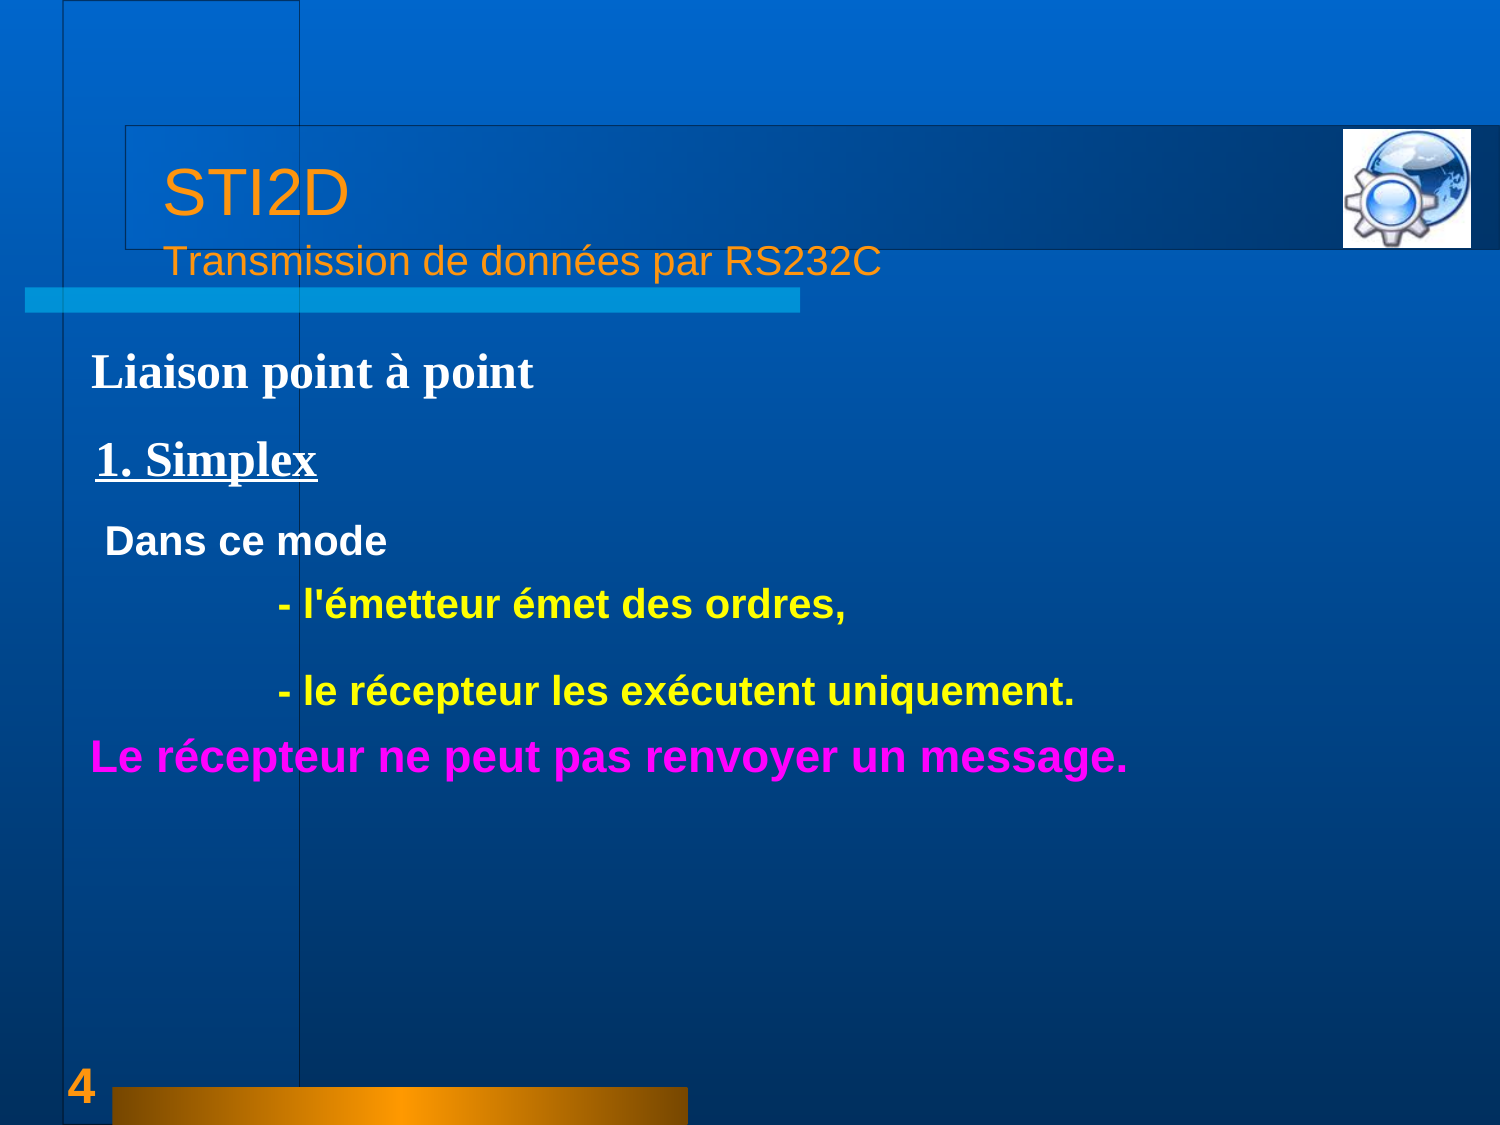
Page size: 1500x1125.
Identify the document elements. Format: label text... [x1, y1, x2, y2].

text_box Liaison point à point [59, 331, 922, 407]
picture [1343, 129, 1471, 248]
text_box - le récepteur les exécutent uniquement. [262, 656, 1263, 722]
text_box Le récepteur ne peut pas renvoyer un message. [75, 719, 1388, 845]
text_box - l'émetteur émet des ordres, [262, 568, 988, 635]
text_box 1. Simplex [62, 418, 426, 495]
text_box Dans ce mode [75, 506, 663, 572]
